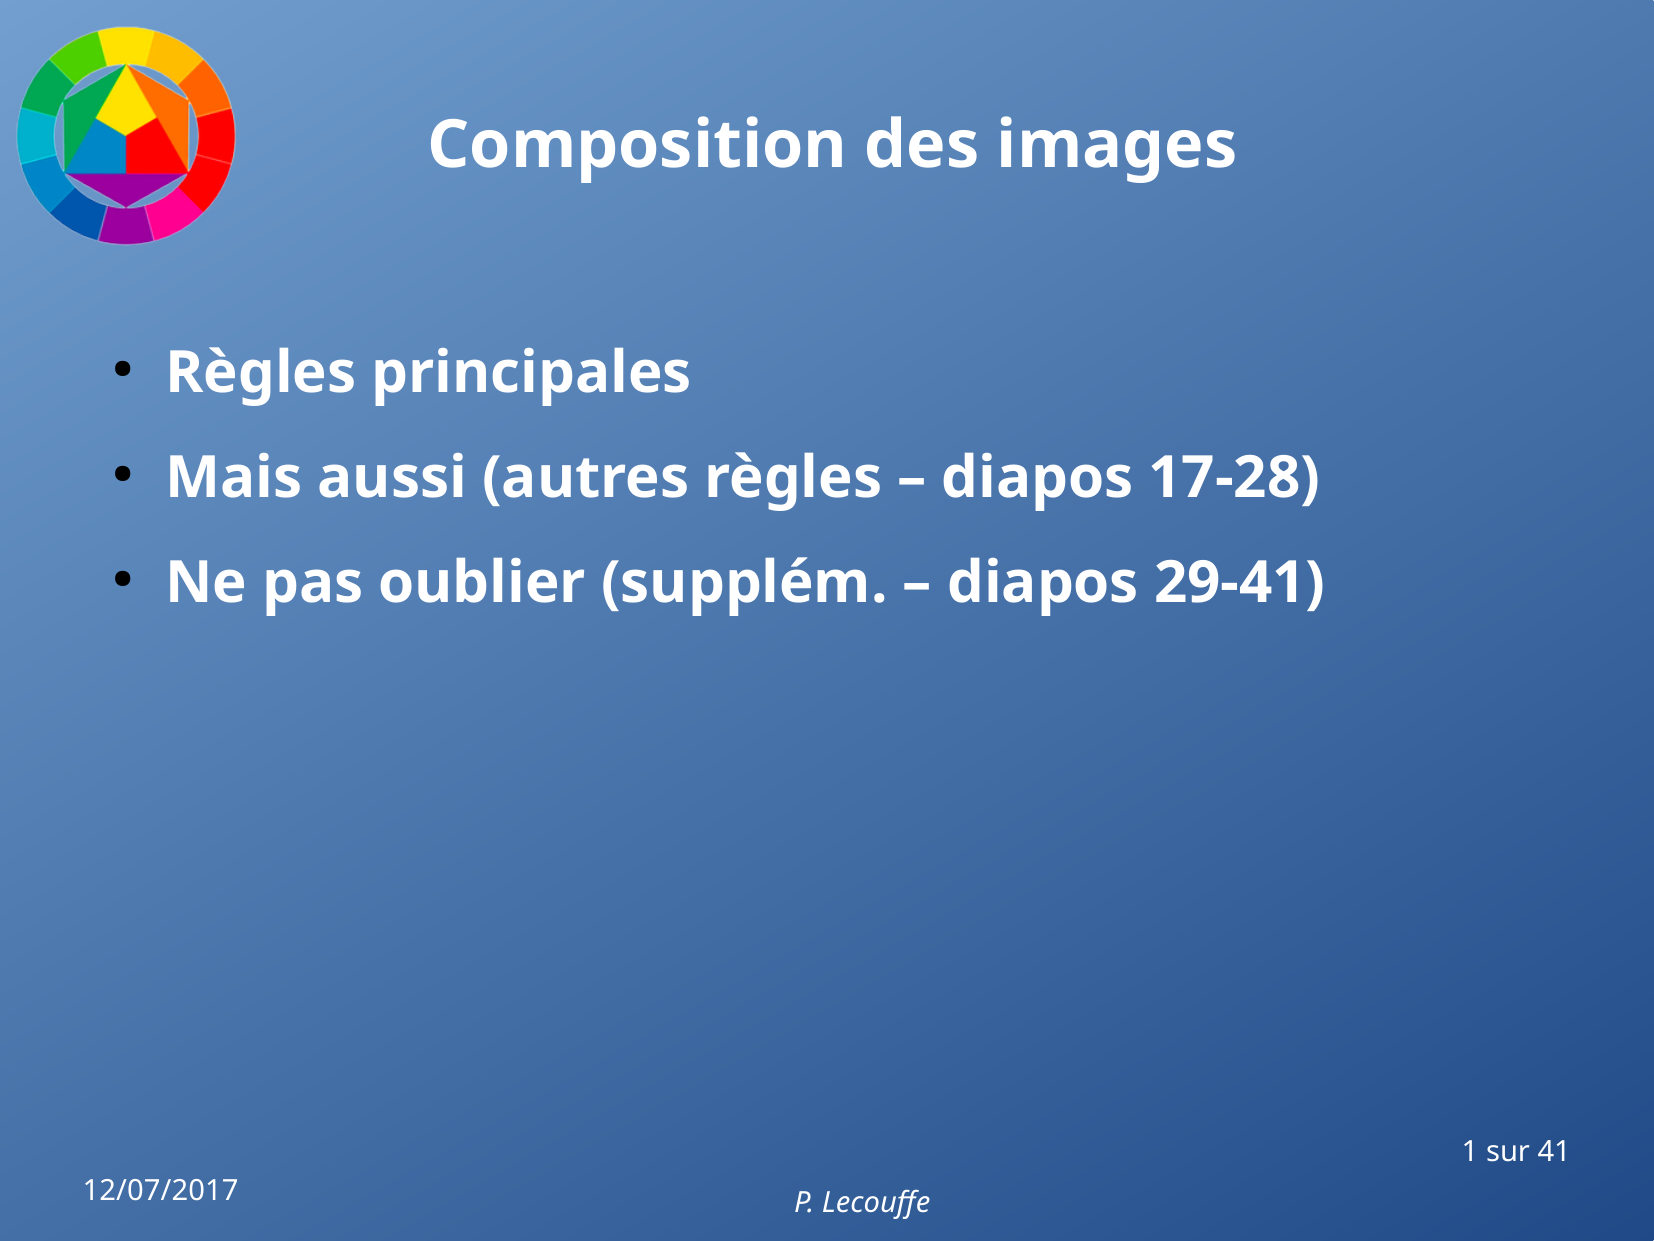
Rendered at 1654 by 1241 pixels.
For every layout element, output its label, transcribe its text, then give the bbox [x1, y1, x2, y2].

picture [6, 22, 249, 252]
list Règles principales Mais aussi (autres règles – diapos 17-28) Ne pas oublier (supplém. – diapos 29-41) [94, 330, 1583, 697]
list [82, 290, 1571, 657]
title Composition des images [236, 58, 1430, 225]
